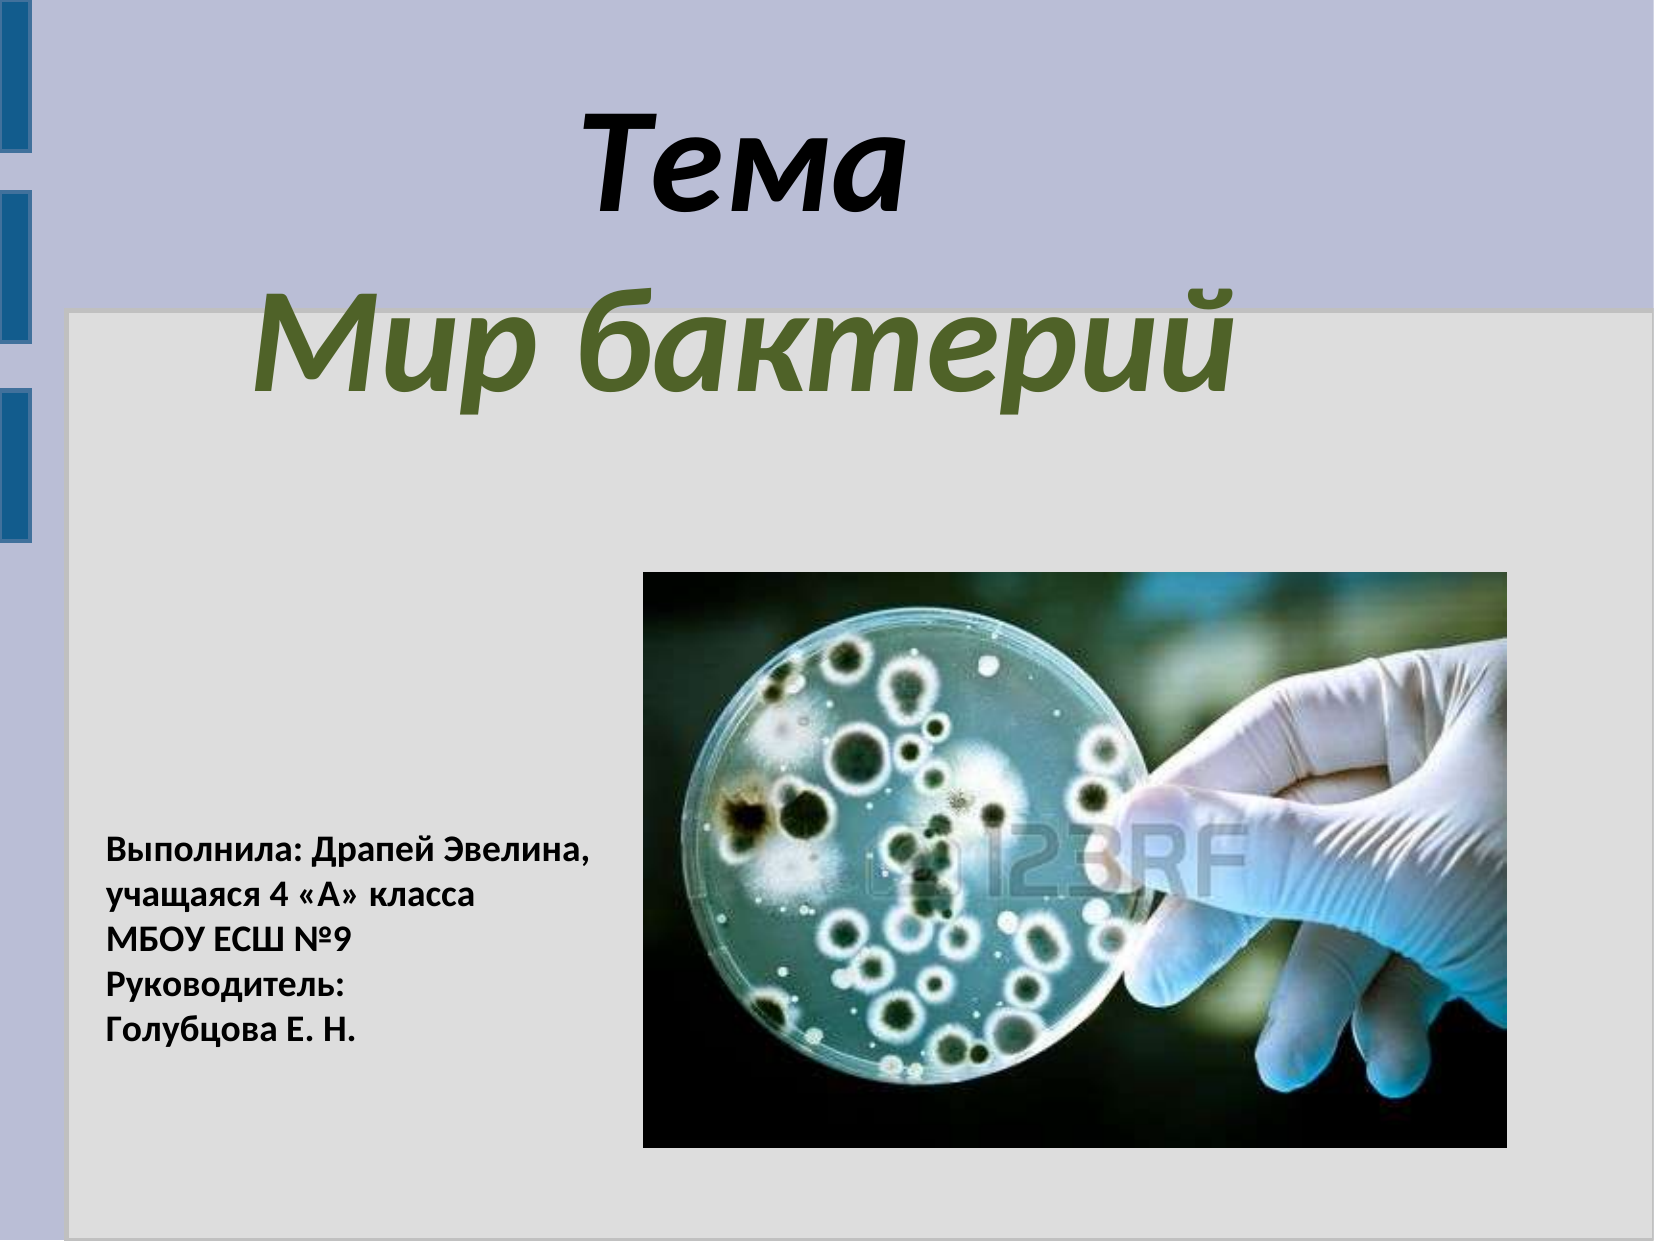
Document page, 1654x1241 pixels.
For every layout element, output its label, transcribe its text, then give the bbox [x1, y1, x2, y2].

title Тема Мир бактерий [0, 53, 1489, 433]
subtitle Выполнила: Драпей Эвелина, учащаяся 4 «А» класса МБОУ ЕСШ №9 Руководитель: Голубцова Е. Н. [82, 691, 615, 1058]
picture [643, 572, 1507, 1148]
